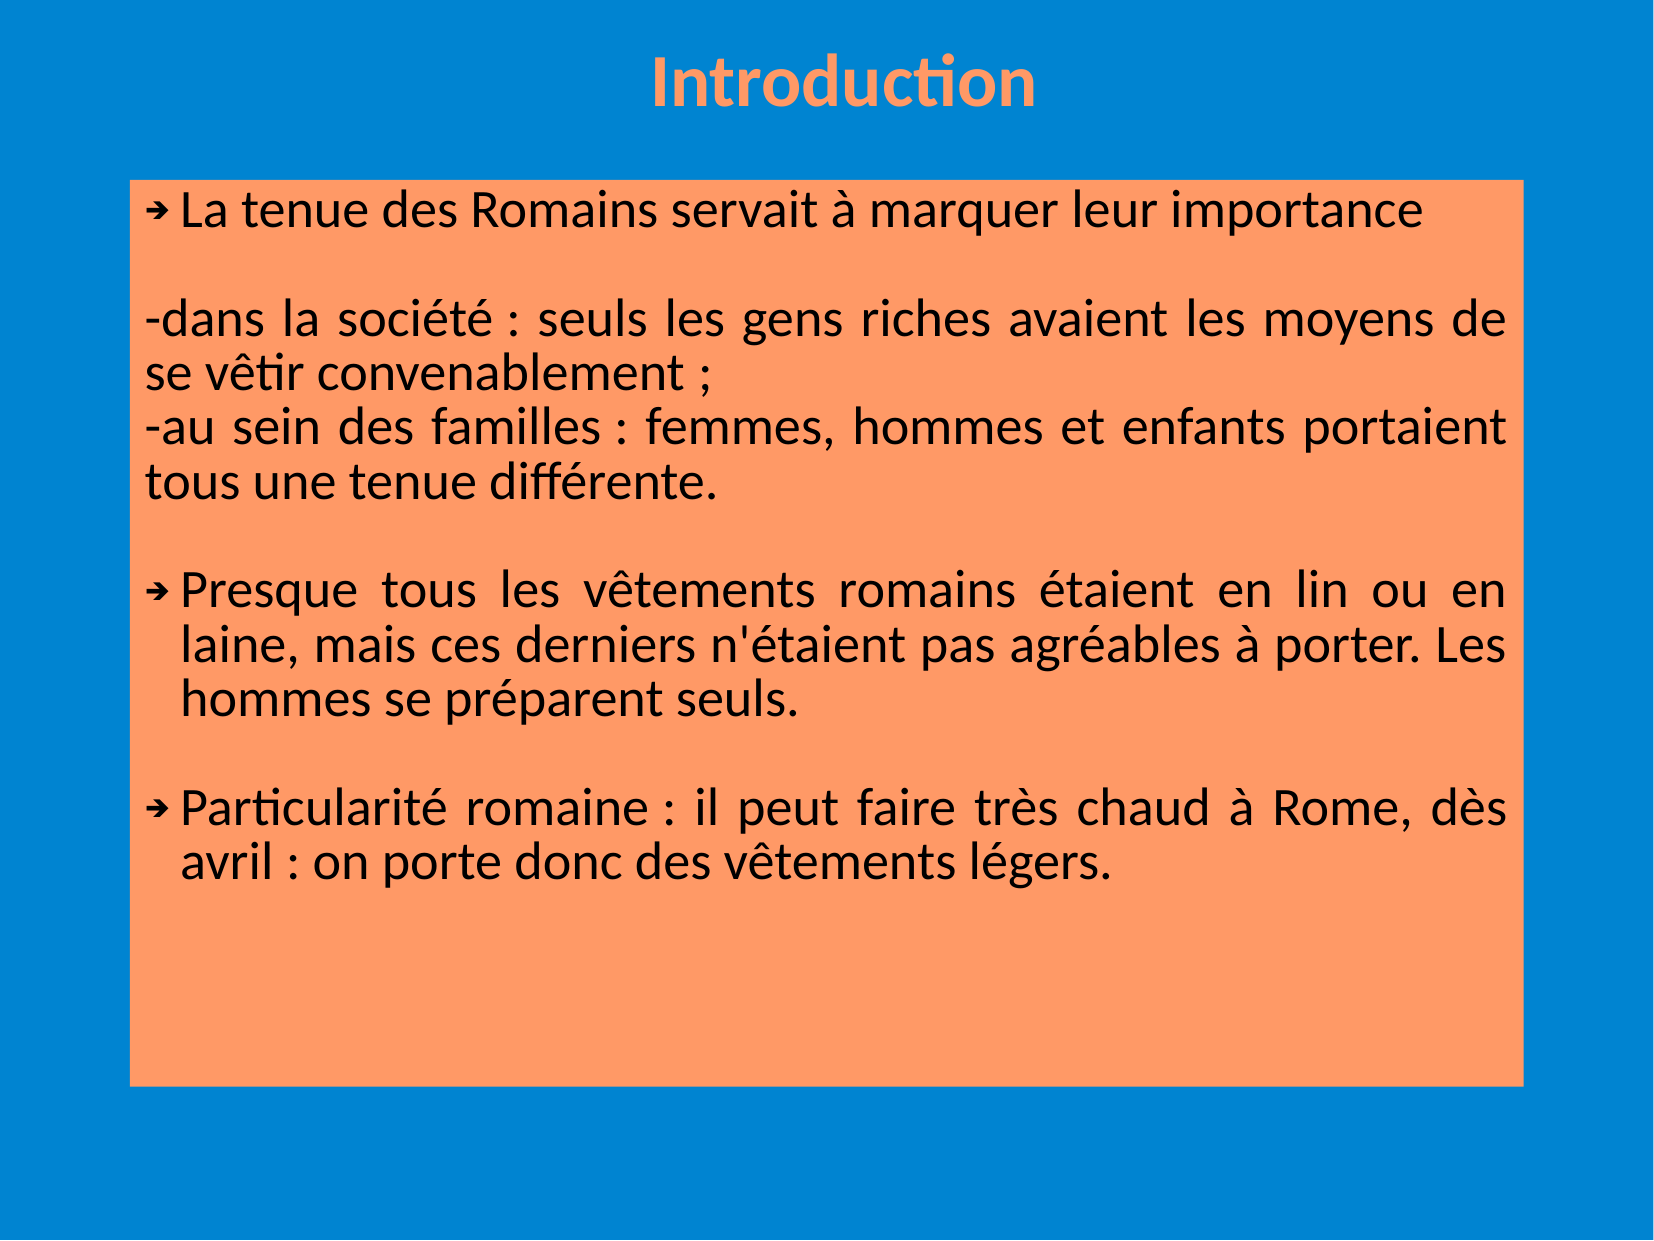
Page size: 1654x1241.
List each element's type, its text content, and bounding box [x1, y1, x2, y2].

text_box La tenue des Romains servait à marquer leur importance -dans la société : seuls les gens riches avaient les moyens de se vêtir convenablement ; -au sein des familles : femmes, hommes et enfants portaient tous une tenue différente. Presque tous les vêtements romains étaient en lin ou en laine, mais ces derniers n'étaient pas agréables à porter. Les hommes se préparent seuls. Particularité romaine : il peut faire très chaud à Rome, dès avril : on porte donc des vêtements légers. [129, 179, 1524, 1087]
text_box Introduction [578, 42, 1111, 163]
